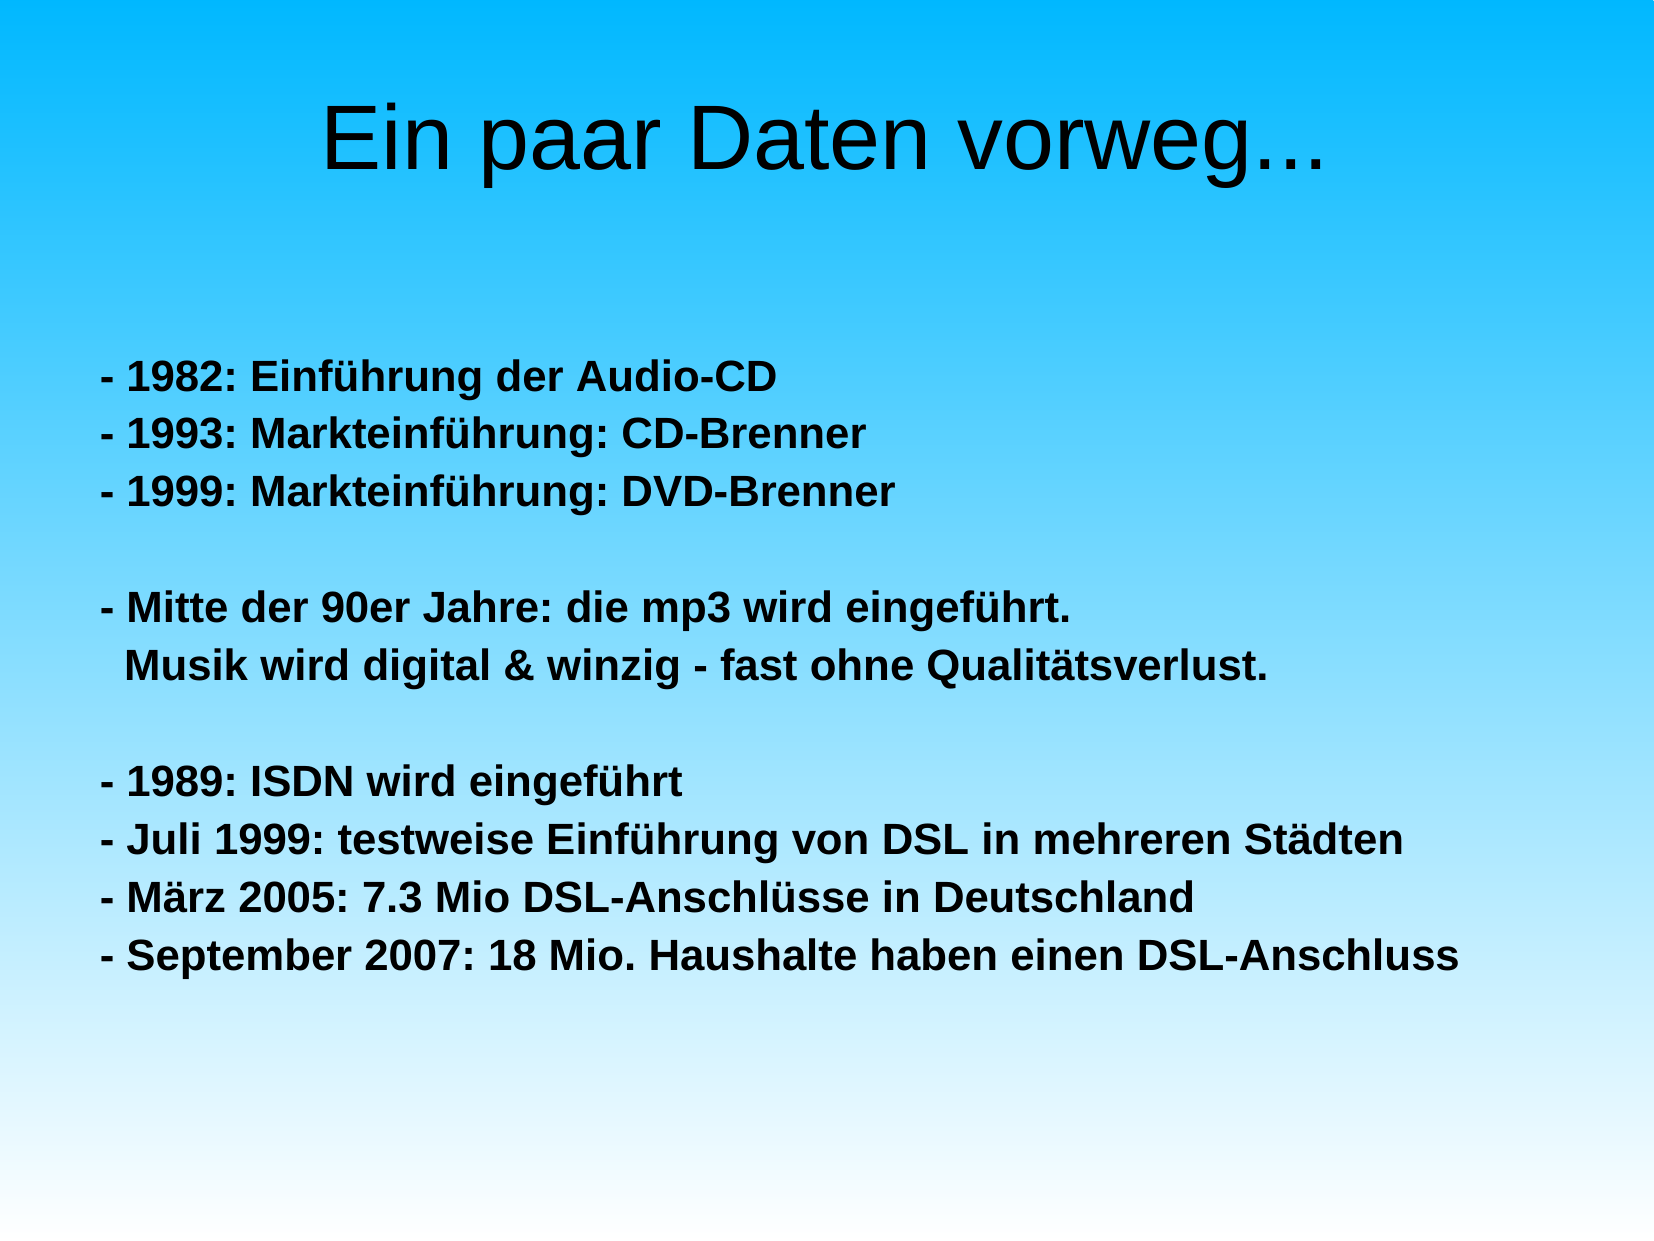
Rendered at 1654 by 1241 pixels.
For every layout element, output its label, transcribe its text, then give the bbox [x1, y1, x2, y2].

text_box [0, 0, 1654, 1241]
title Ein paar Daten vorweg... [82, 49, 1569, 255]
list - 1982: Einführung der Audio-CD - 1993: Markteinführung: CD-Brenner - 1999: Markteinführung: DVD-Brenner - Mitte der 90er Jahre: die mp3 wird eingeführt. Musik wird digital & winzig - fast ohne Qualitätsverlust. - 1989: ISDN wird eingeführt - Juli 1999: testweise Einführung von DSL in mehreren Städten - März 2005: 7.3 Mio DSL-Anschlüsse in Deutschland - September 2007: 18 Mio. Haushalte haben einen DSL-Anschluss [82, 290, 1569, 1107]
